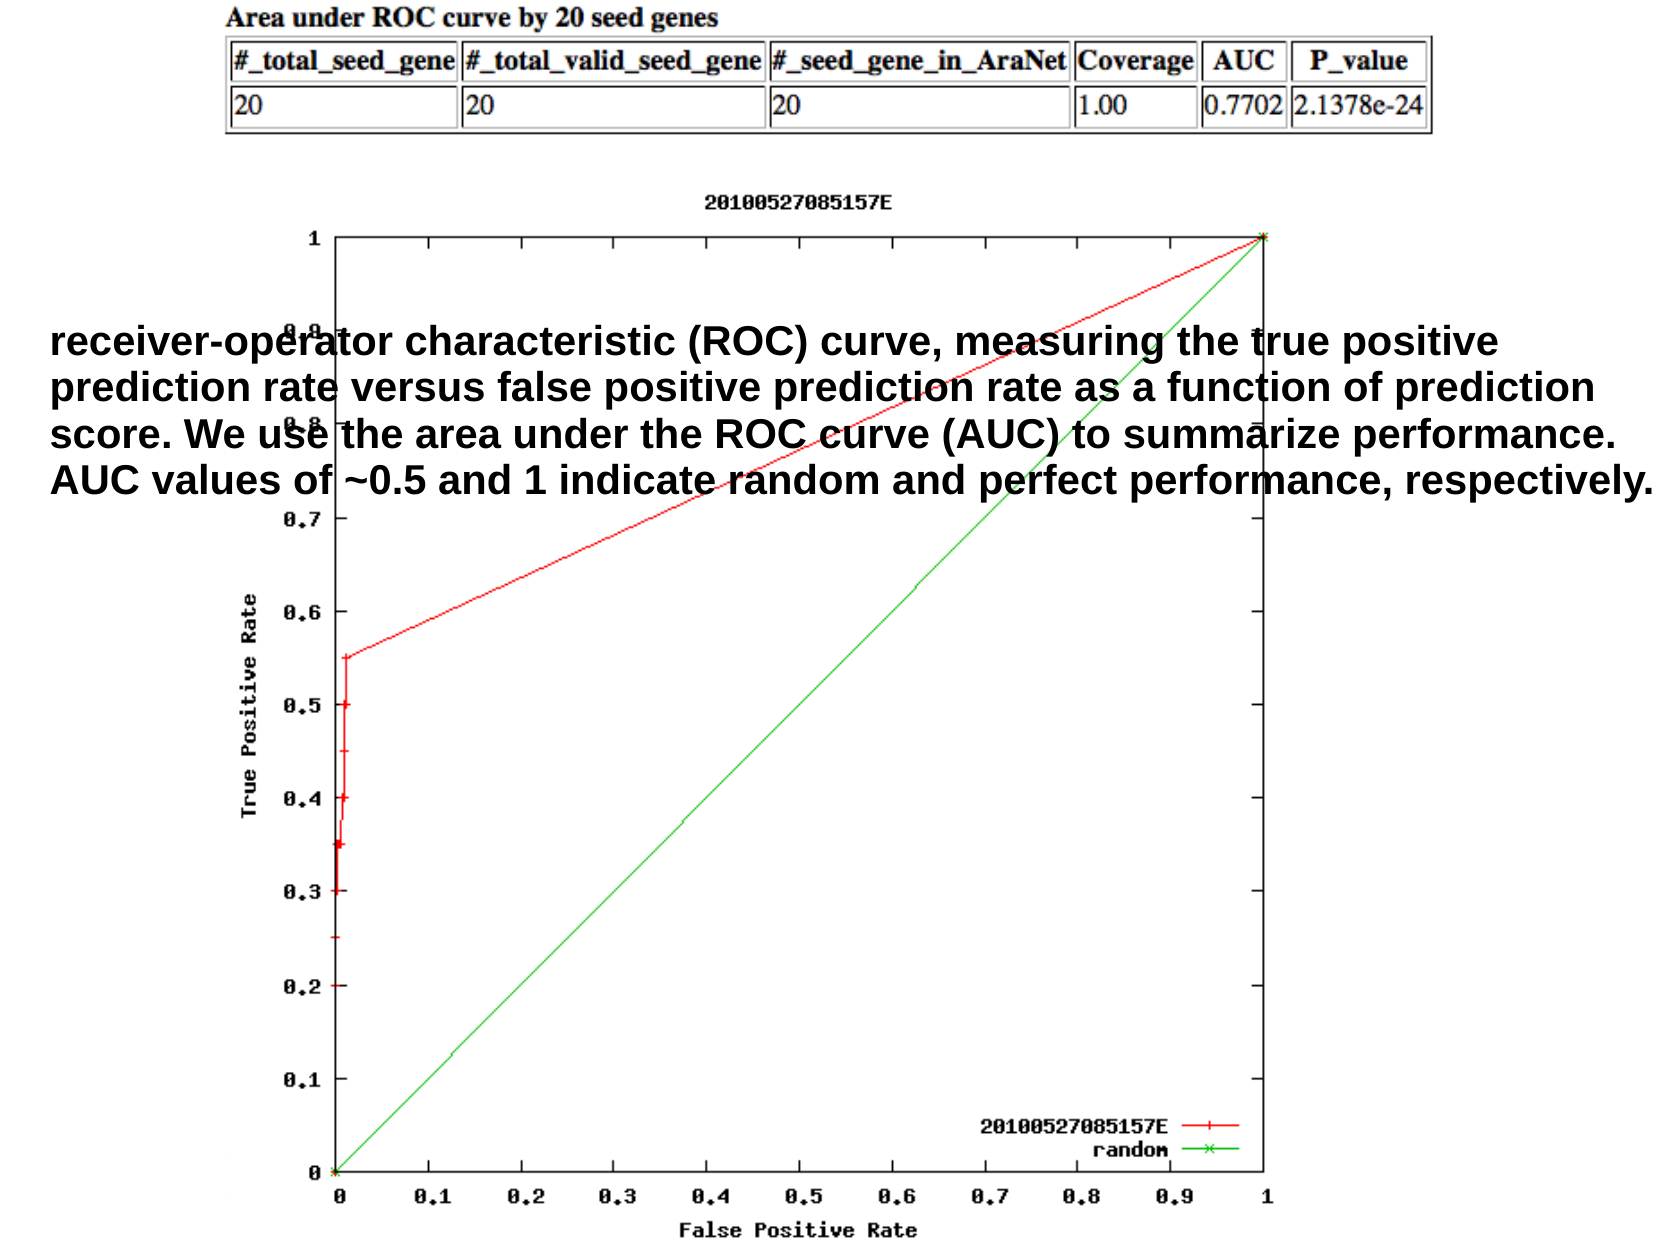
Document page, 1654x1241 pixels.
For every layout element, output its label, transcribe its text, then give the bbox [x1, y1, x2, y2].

picture [222, 2, 1442, 310]
picture [222, 518, 1442, 1241]
text_box receiver-operator characteristic (ROC) curve, measuring the true positive prediction rate versus false positive prediction rate as a function of prediction score. We use the area under the ROC curve (AUC) to summarize performance. AUC values of ~0.5 and 1 indicate random and perfect performance, respectively. [34, 310, 1654, 518]
